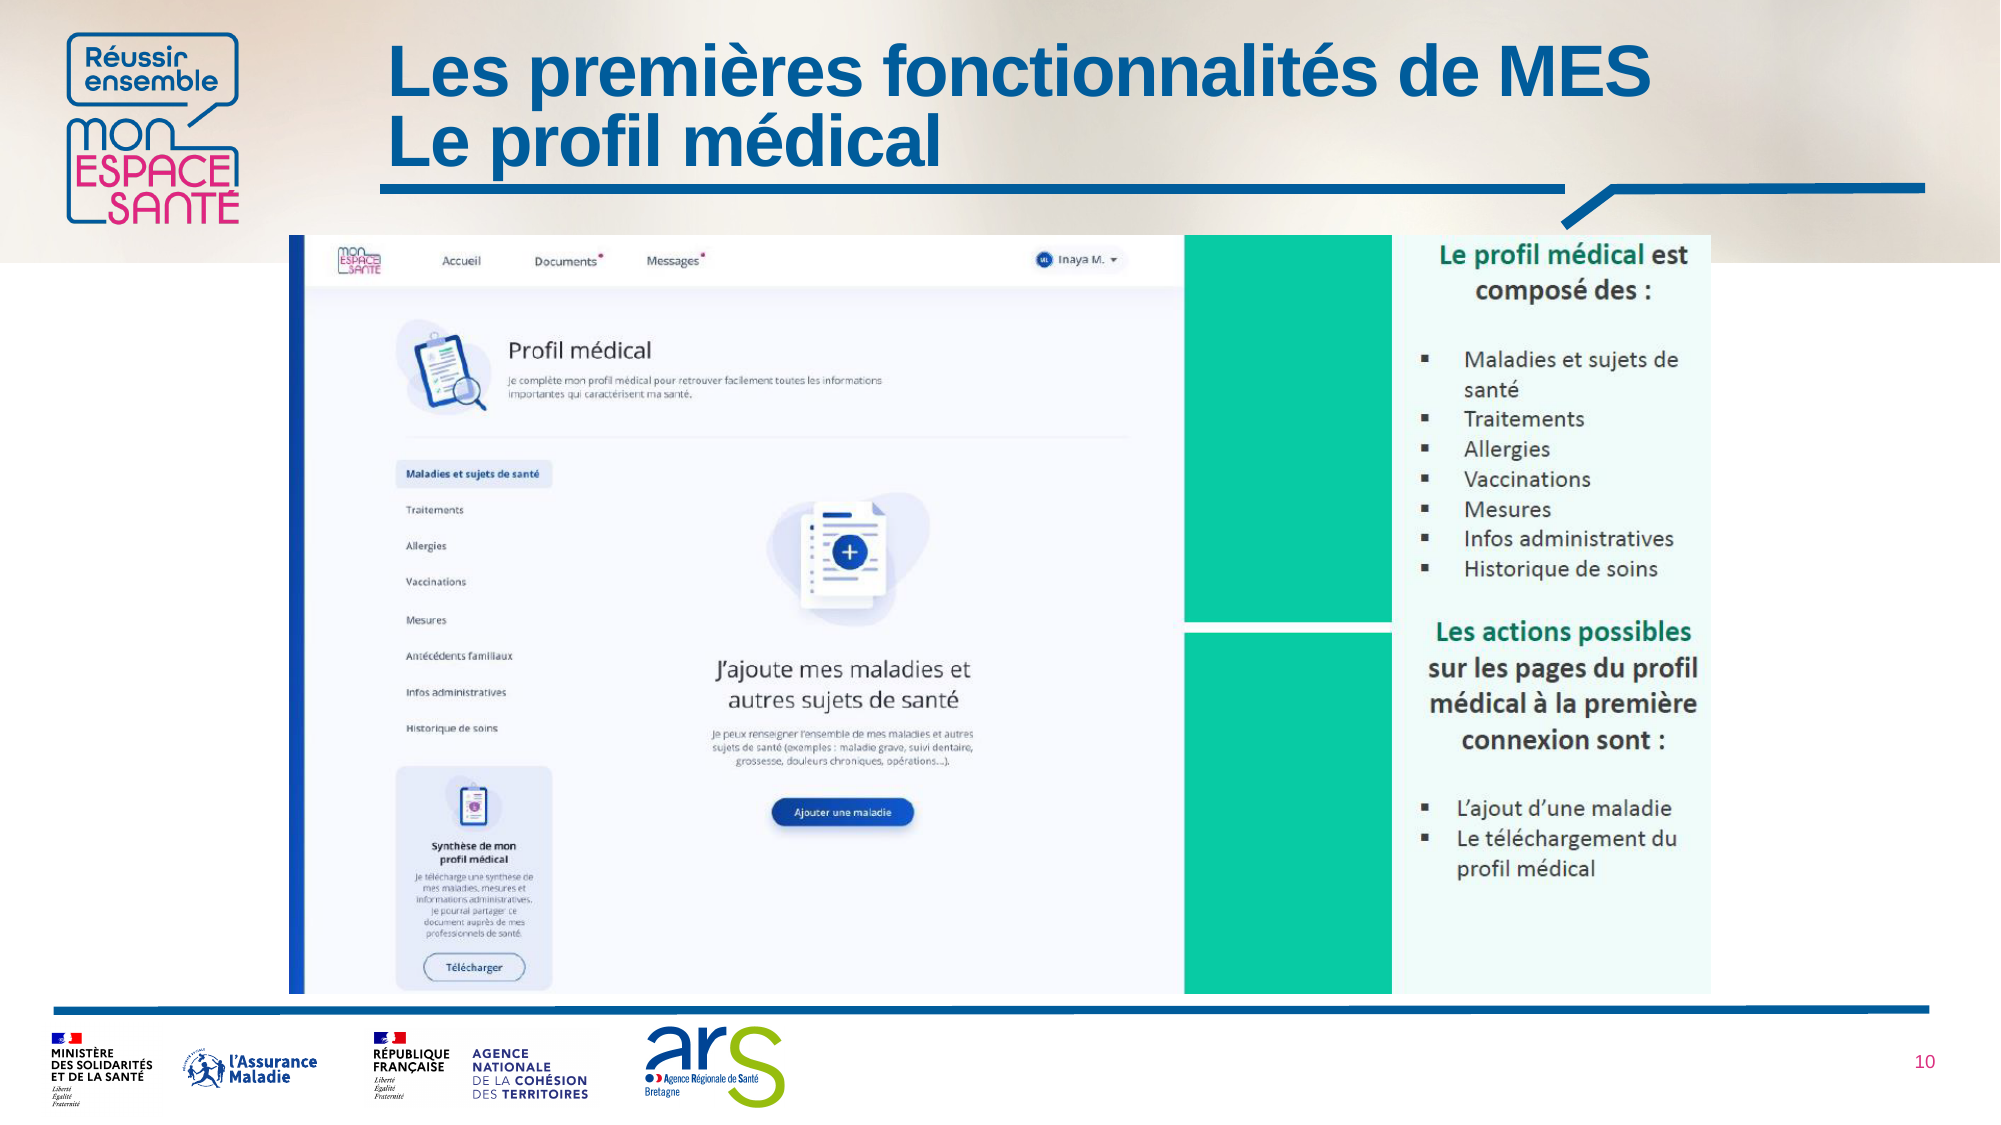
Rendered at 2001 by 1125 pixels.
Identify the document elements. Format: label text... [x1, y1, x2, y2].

picture [645, 1026, 785, 1108]
picture [364, 1028, 600, 1108]
picture [41, 1022, 163, 1117]
title Les premières fonctionnalités de MES Le profil médical [379, 2, 1703, 189]
picture [0, 0, 2000, 994]
